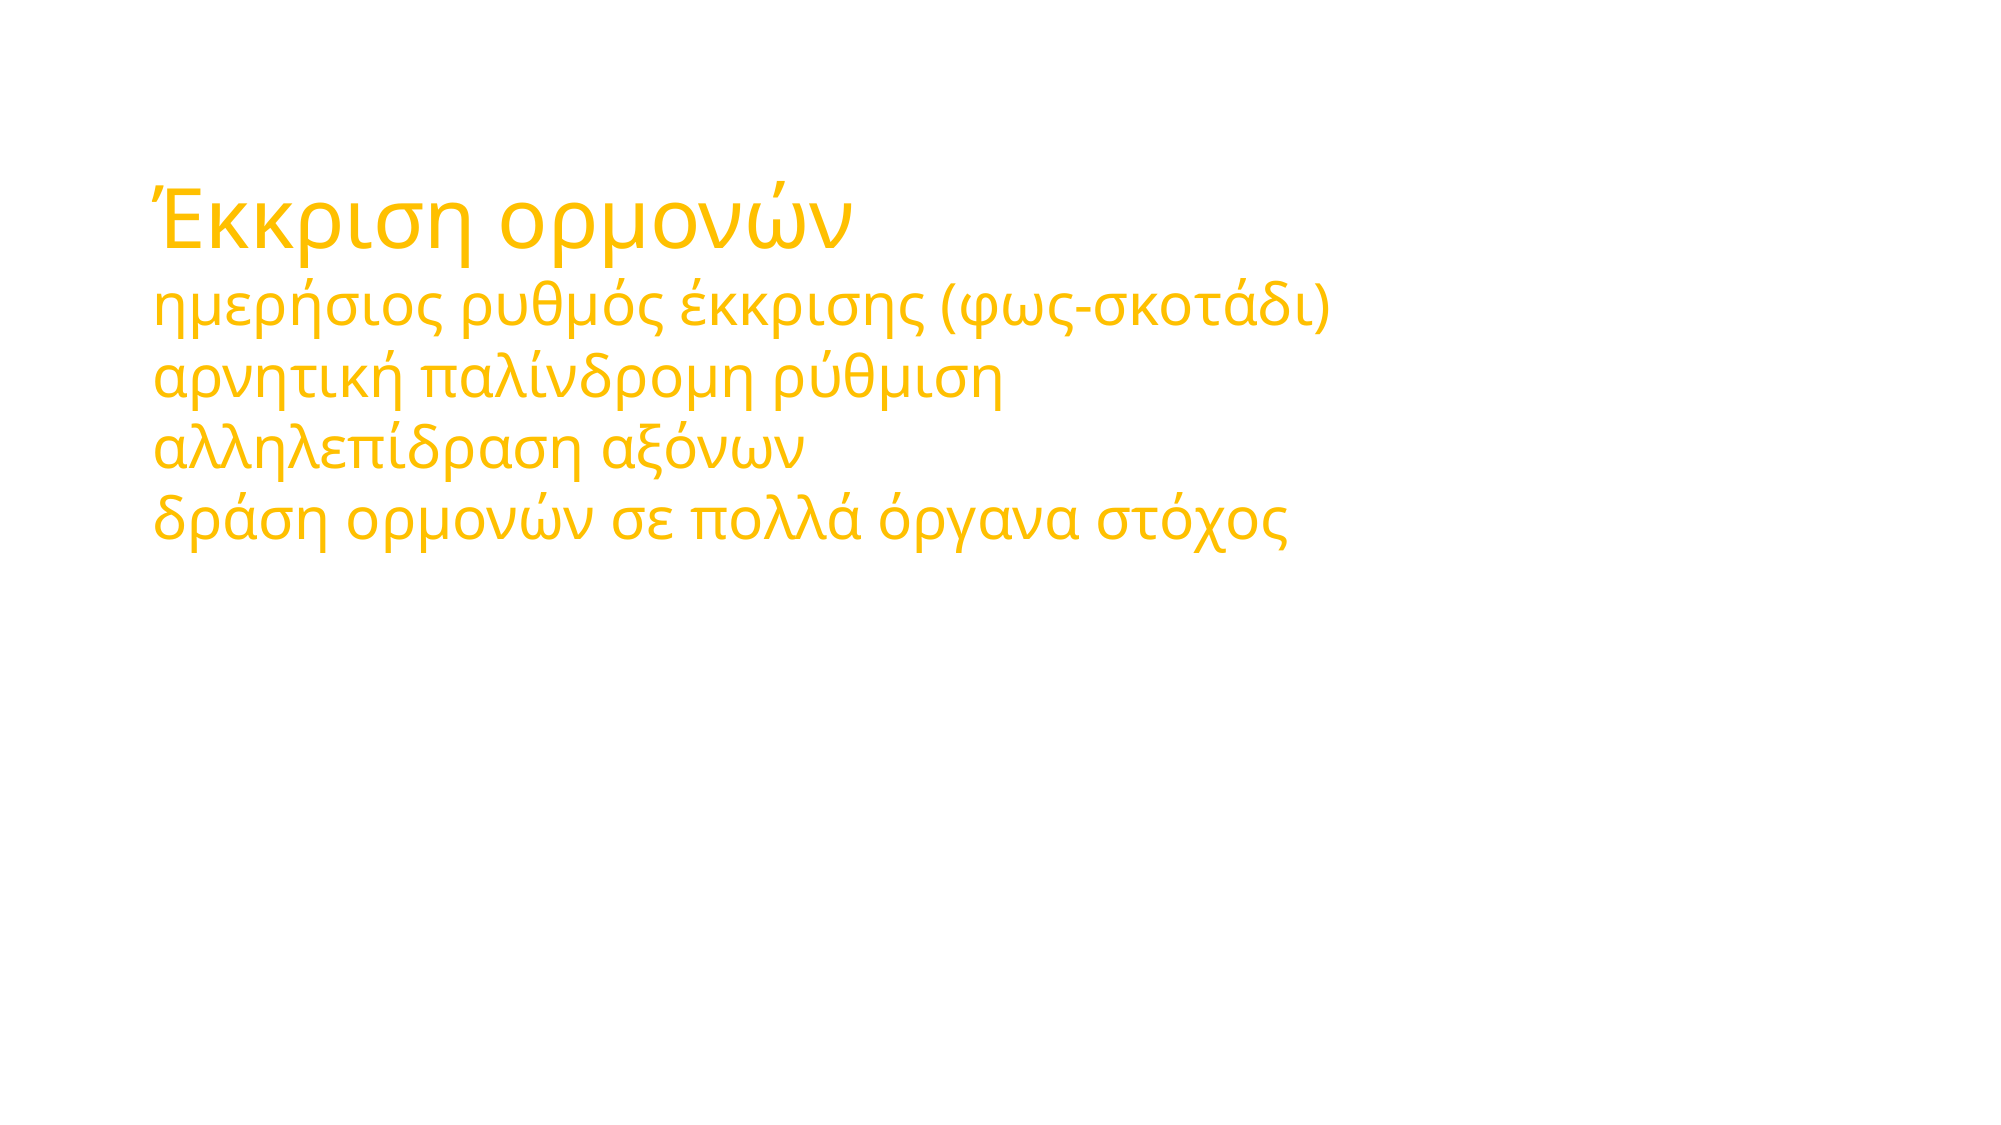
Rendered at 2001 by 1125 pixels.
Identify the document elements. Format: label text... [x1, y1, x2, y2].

title Έκκριση ορμονών ημερήσιος ρυθμός έκκρισης (φως-σκοτάδι) αρνητική παλίνδρομη ρύθμιση αλληλεπίδραση αξόνων δράση ορμονών σε πολλά όργανα στόχος [137, 59, 1863, 812]
